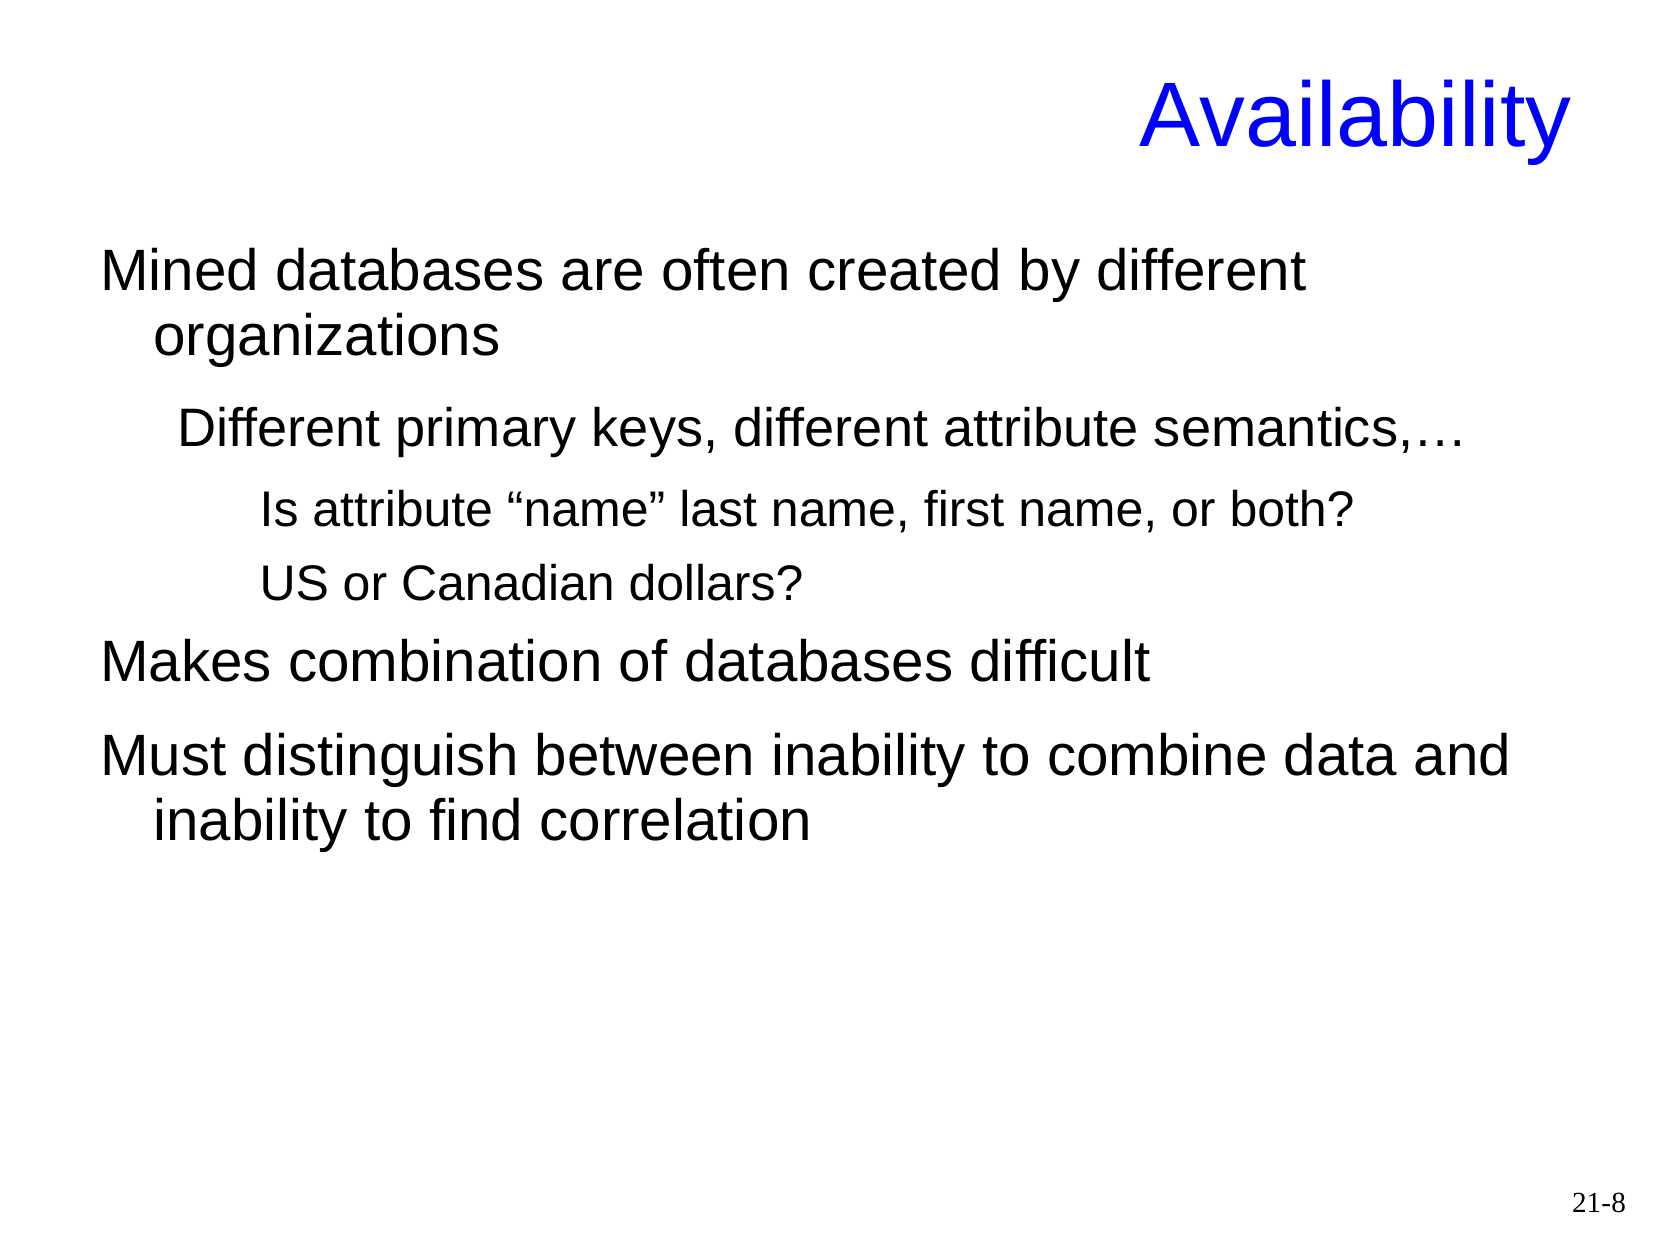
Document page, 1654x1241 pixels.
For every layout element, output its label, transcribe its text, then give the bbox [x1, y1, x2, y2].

list Mined databases are often created by different organizations Different primary keys, different attribute semantics,… Is attribute “name” last name, first name, or both? US or Canadian dollars? Makes combination of databases difficult Must distinguish between inability to combine data and inability to find correlation [82, 237, 1571, 1170]
title Availability [84, 11, 1573, 218]
